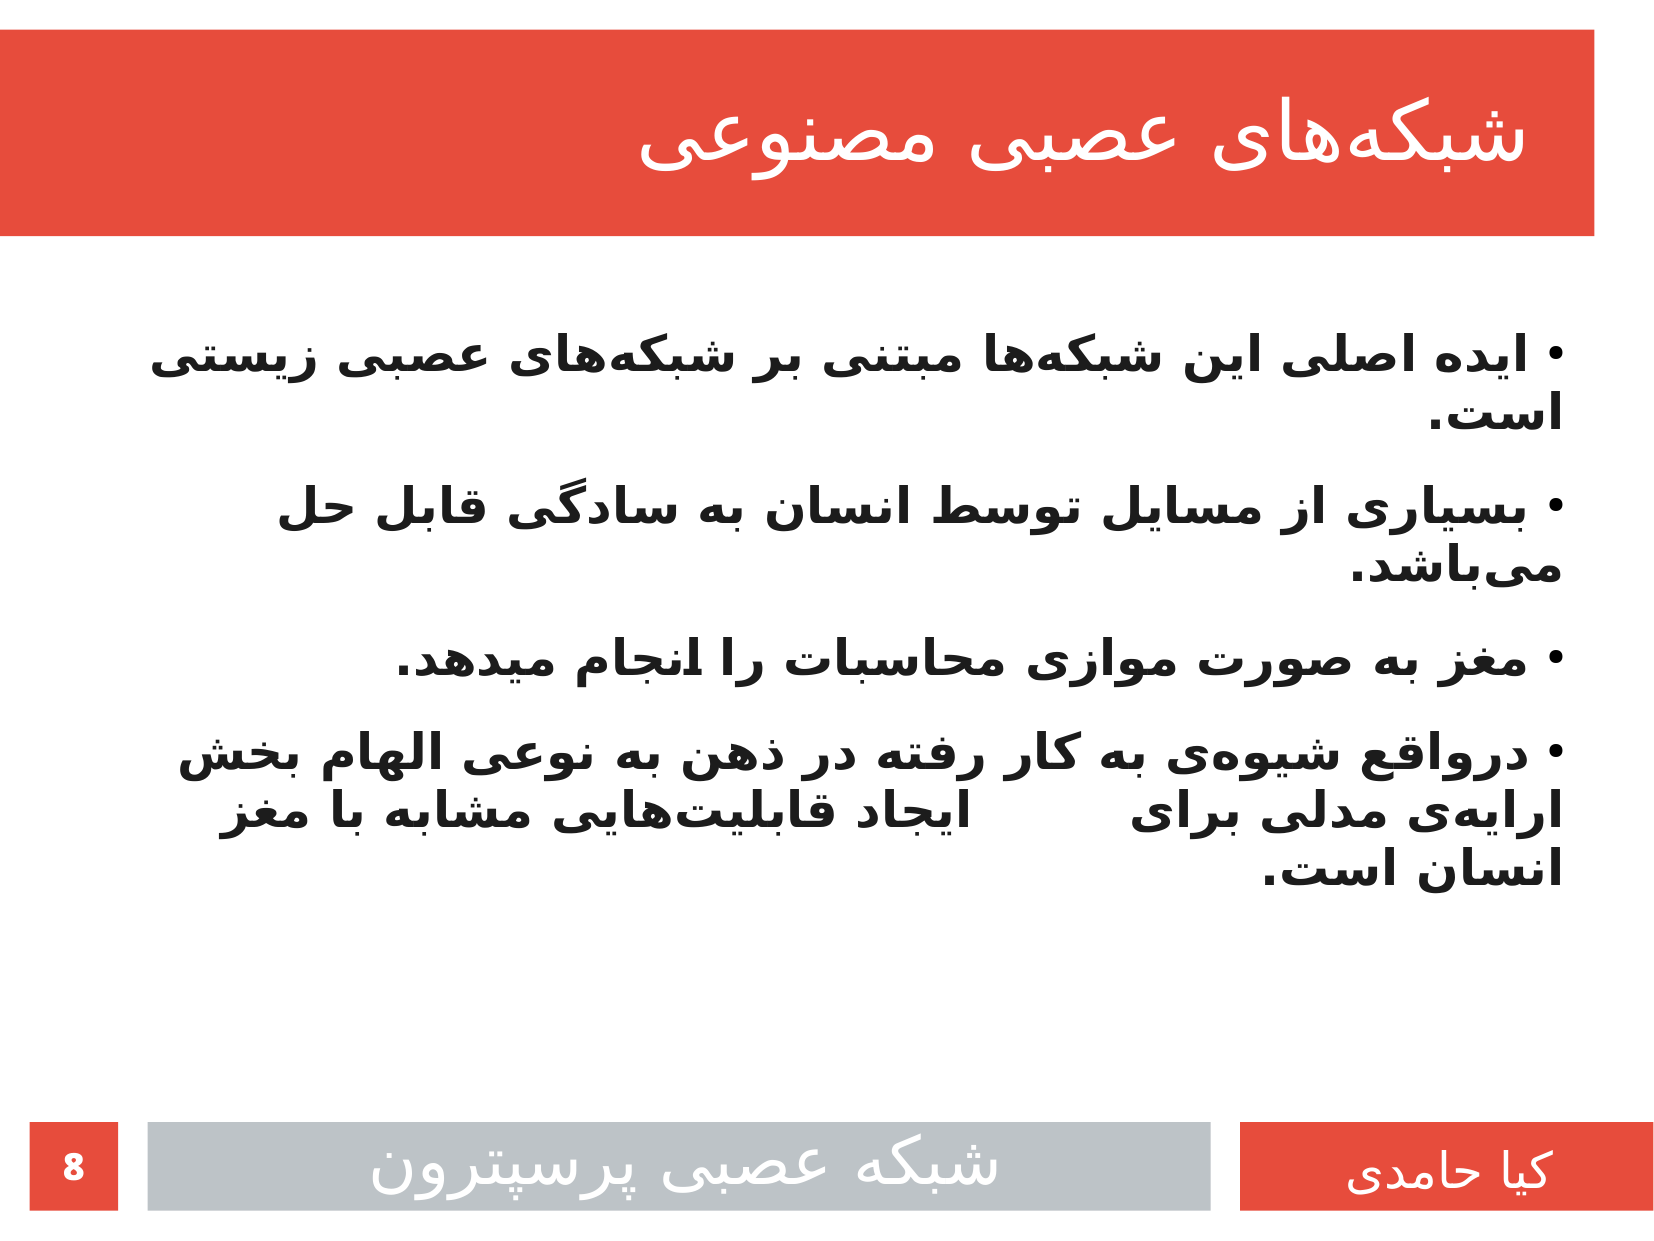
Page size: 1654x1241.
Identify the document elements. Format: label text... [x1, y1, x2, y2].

title شبکه عصبی پرسپترون [150, 1127, 1201, 1201]
title کیا حامدی [1245, 1127, 1654, 1201]
list ایده اصلی این شبکه‌ها مبتنی بر شبکه‌های عصبی زیستی است. بسیاری از مسایل توسط انسان به سادگی قابل حل می‌باشد. مغز به صورت موازی محاسبات را انجام میدهد. در‌واقع شیوه‌ی به کار رفته در ذهن به نوعی الهام بخش ارایه‌ی مدلی برای ایجاد قابلیت‌هایی مشابه با مغز انسان است. [59, 324, 1565, 1093]
title شبکه‌های عصبی مصنوعی [45, 32, 1531, 181]
